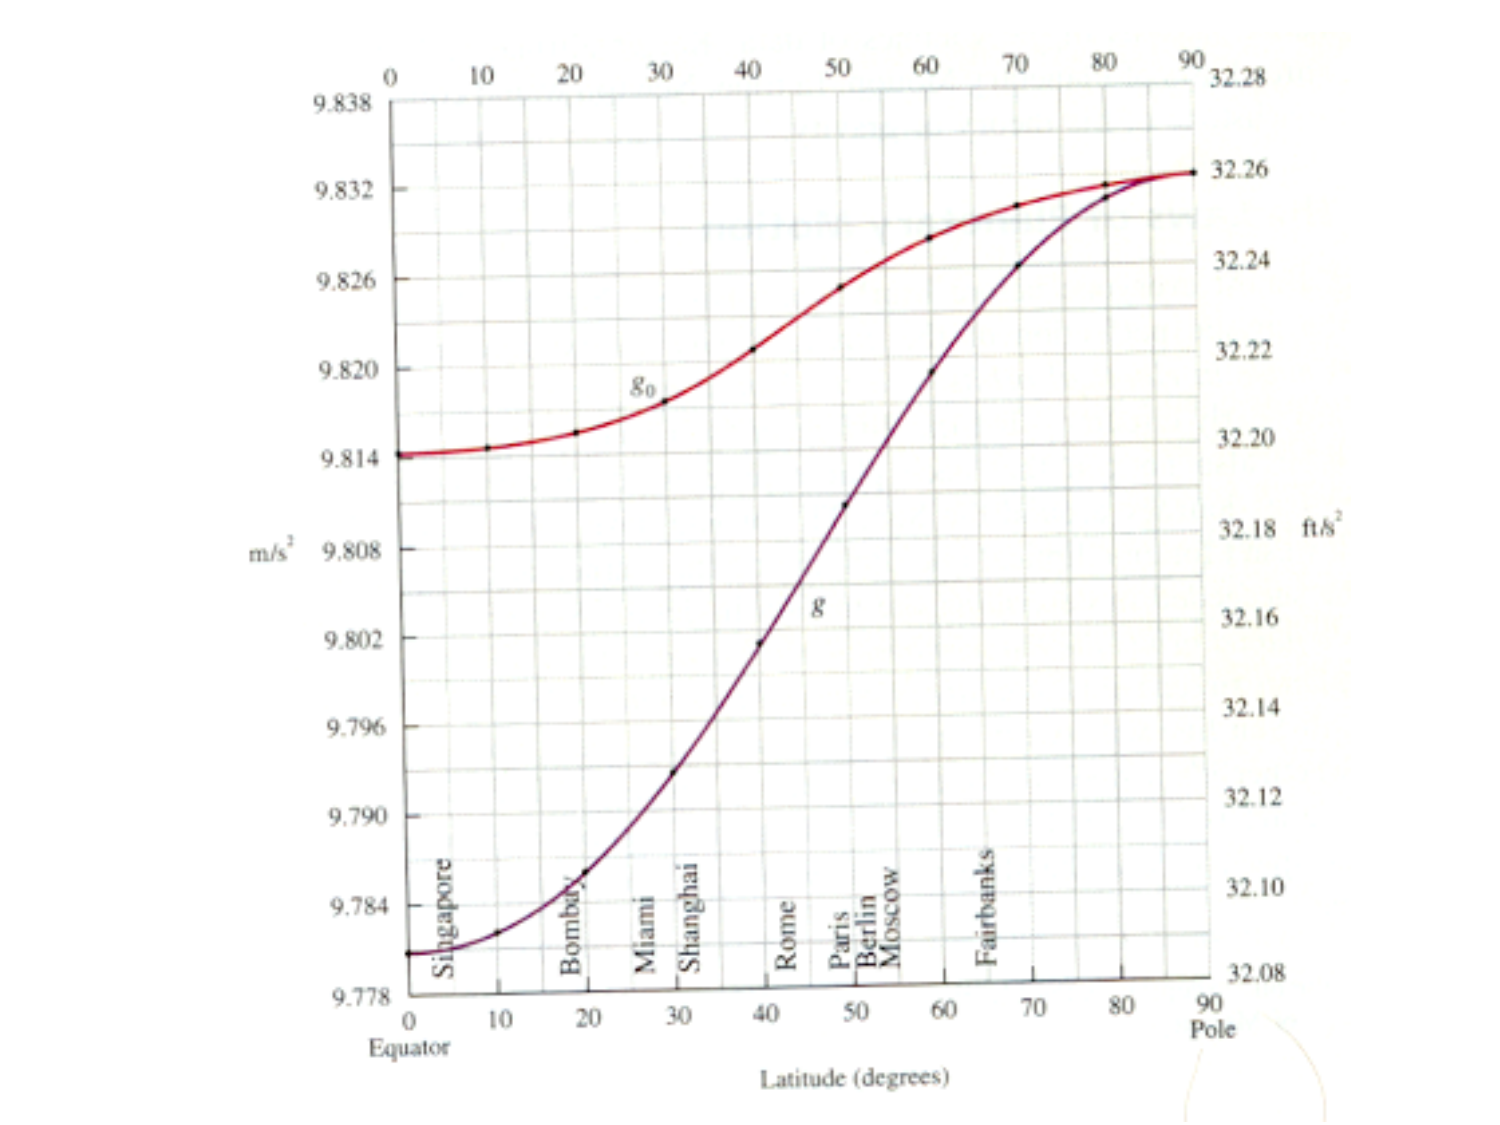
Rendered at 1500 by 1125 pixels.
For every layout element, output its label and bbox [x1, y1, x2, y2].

picture [181, 32, 1351, 1122]
